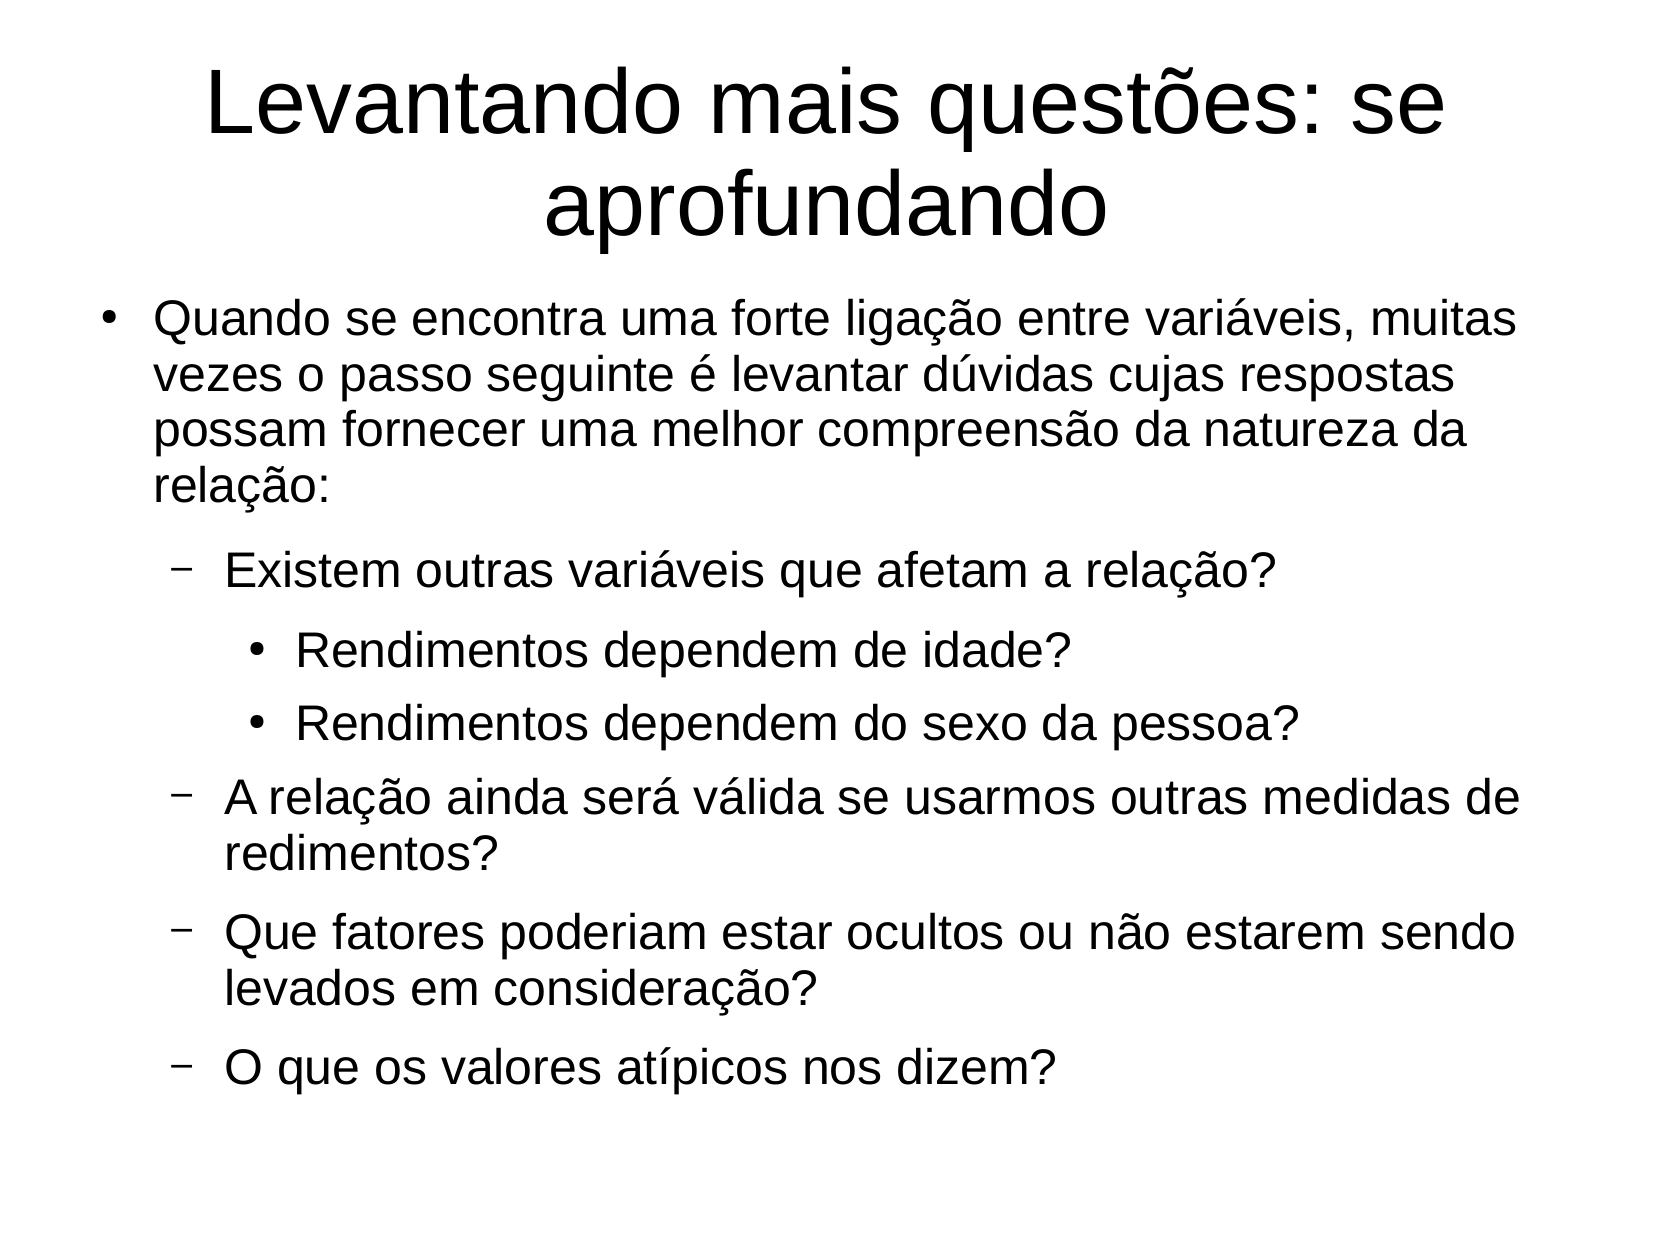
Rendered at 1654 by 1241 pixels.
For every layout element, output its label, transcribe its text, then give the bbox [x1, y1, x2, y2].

list Quando se encontra uma forte ligação entre variáveis, muitas vezes o passo seguinte é levantar dúvidas cujas respostas possam fornecer uma melhor compreensão da natureza da relação: Existem outras variáveis que afetam a relação? Rendimentos dependem de idade? Rendimentos dependem do sexo da pessoa? A relação ainda será válida se usarmos outras medidas de redimentos? Que fatores poderiam estar ocultos ou não estarem sendo levados em consideração? O que os valores atípicos nos dizem? [82, 290, 1571, 1010]
title Levantando mais questões: se aprofundando [82, 49, 1571, 257]
